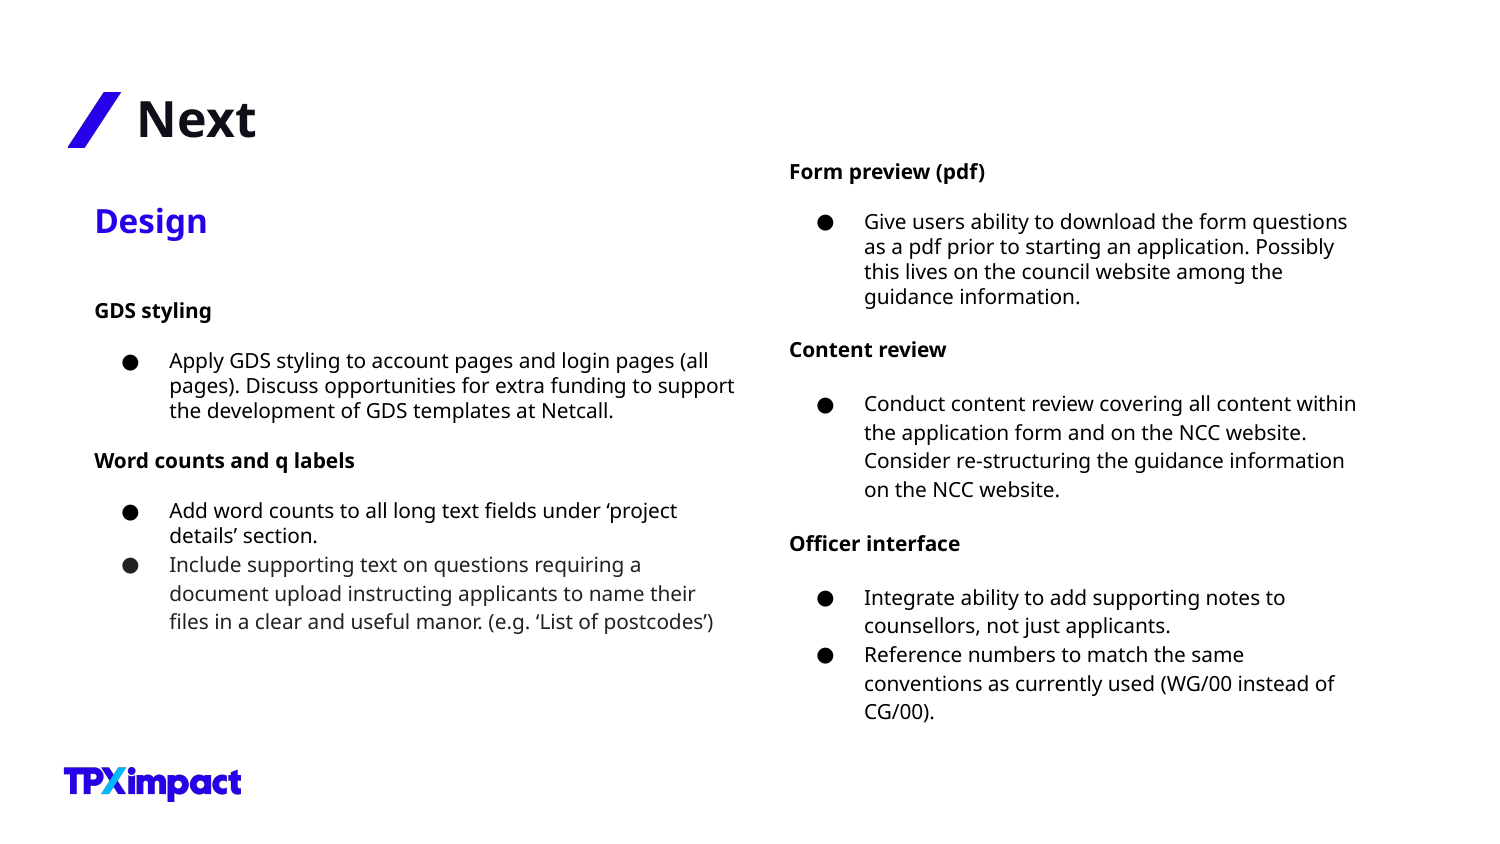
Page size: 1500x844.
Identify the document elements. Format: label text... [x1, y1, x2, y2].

picture [67, 92, 121, 148]
title Design [79, 185, 300, 265]
text_box GDS styling Apply GDS styling to account pages and login pages (all pages). Discuss opportunities for extra funding to support the development of GDS templates at Netcall. Word counts and q labels Add word counts to all long text fields under ‘project details’ section. Include supporting text on questions requiring a document upload instructing applicants to name their files in a clear and useful manor. (e.g. ‘List of postcodes’) [79, 282, 750, 649]
title Next [121, 72, 530, 167]
picture [63, 767, 241, 802]
text_box Form preview (pdf) Give users ability to download the form questions as a pdf prior to starting an application. Possibly this lives on the council website among the guidance information. Content review Conduct content review covering all content within the application form and on the NCC website. Consider re-structuring the guidance information on the NCC website. Officer interface Integrate ability to add supporting notes to counsellors, not just applicants. Reference numbers to match the same conventions as currently used (WG/00 instead of CG/00). [774, 143, 1381, 739]
